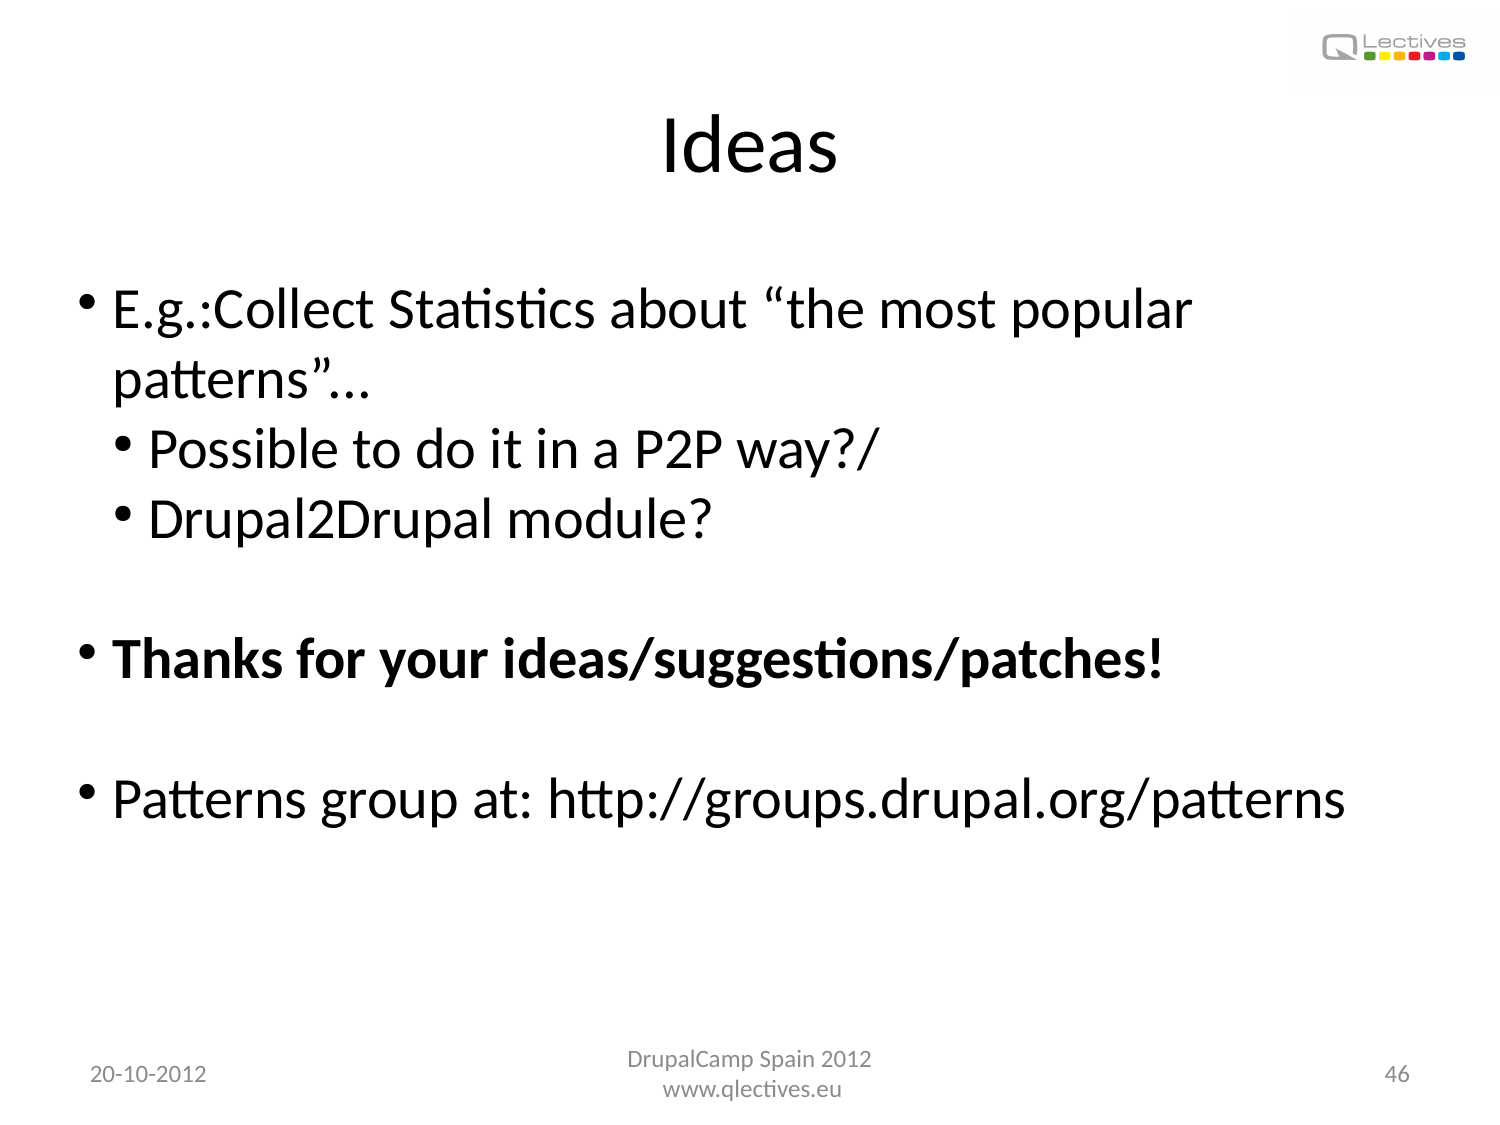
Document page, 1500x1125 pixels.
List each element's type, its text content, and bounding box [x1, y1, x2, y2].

picture [1288, 9, 1500, 90]
text_box 20-10-2012 [74, 1042, 425, 1103]
text_box E.g.:Collect Statistics about “the most popular patterns”... Possible to do it in a P2P way?/ Drupal2Drupal module? Thanks for your ideas/suggestions/patches! Patterns group at: http://groups.drupal.org/patterns [62, 262, 1425, 1005]
text_box <number> [1074, 1042, 1425, 1103]
text_box Ideas [75, 45, 1425, 233]
text_box DrupalCamp Spain 2012 www.qlectives.eu [512, 1042, 988, 1103]
